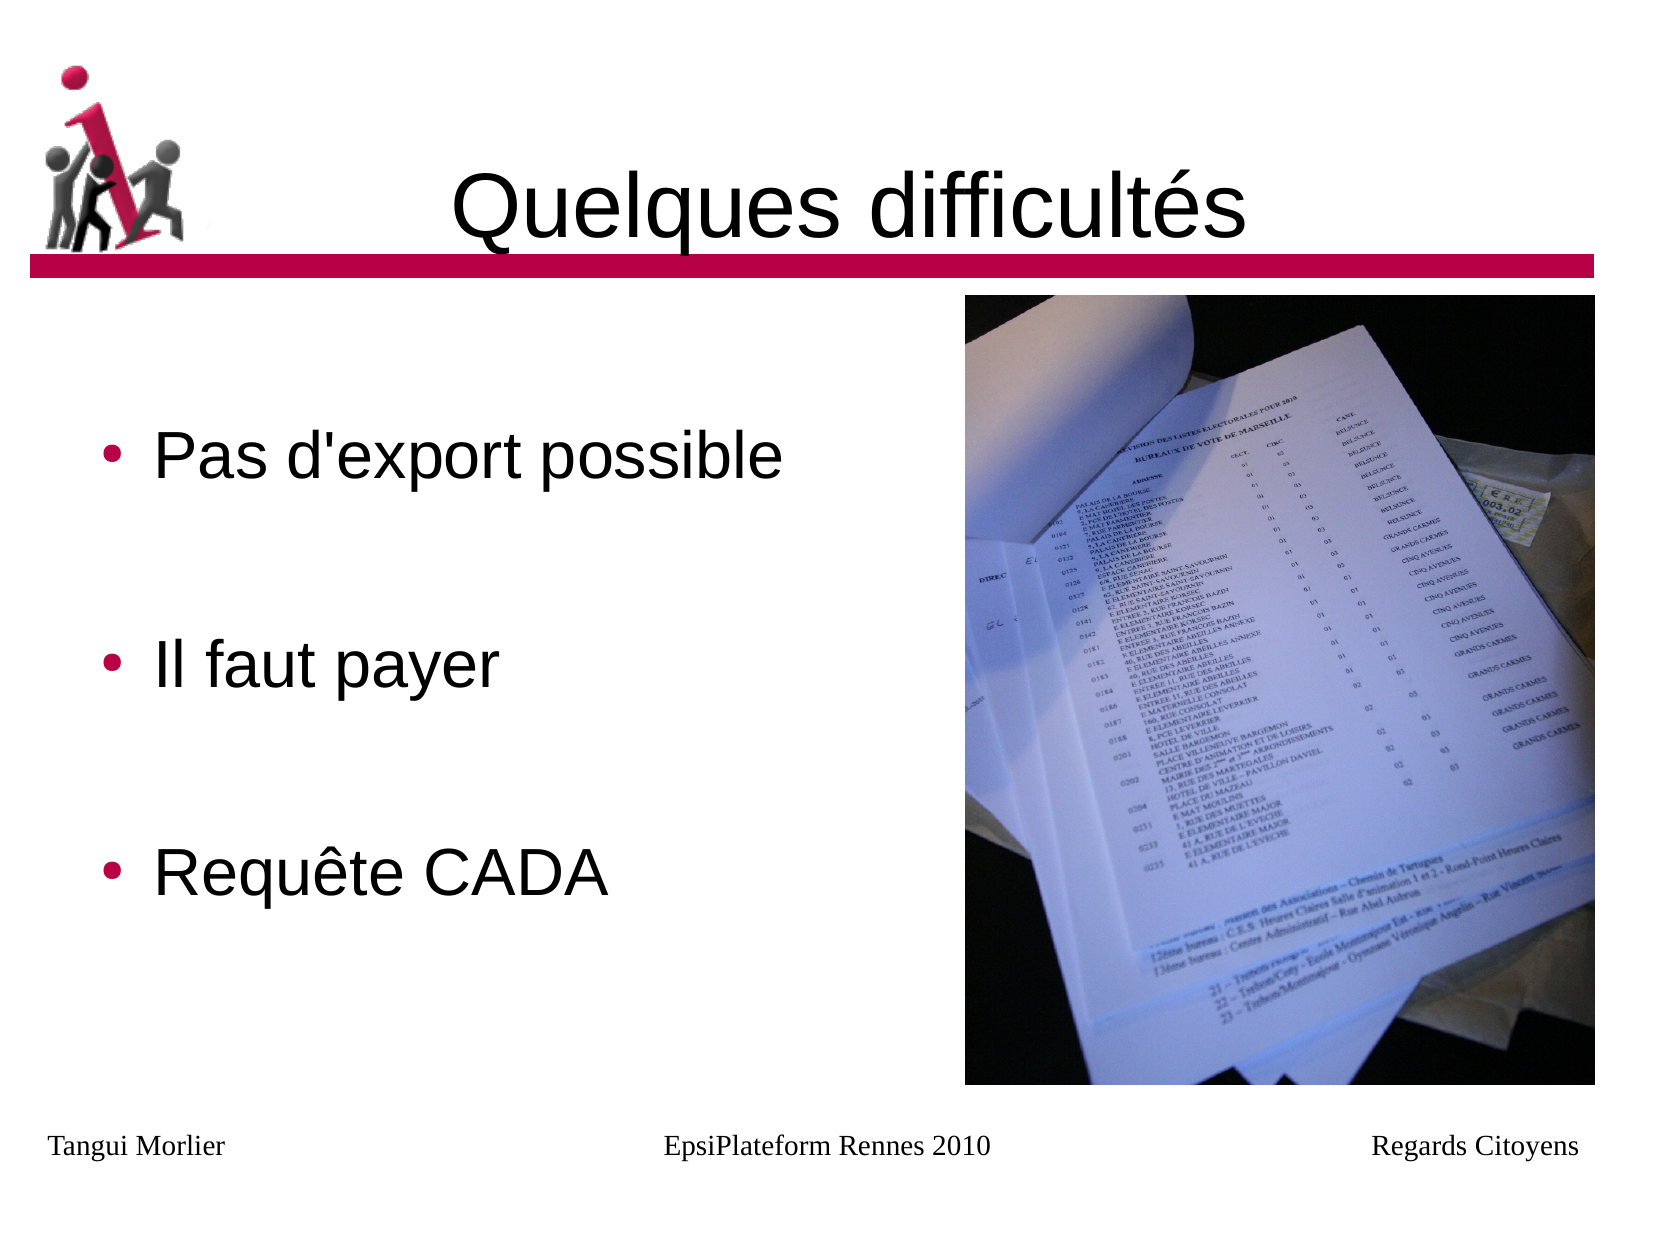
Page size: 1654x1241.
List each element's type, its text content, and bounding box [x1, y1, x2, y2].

picture [965, 295, 1595, 1085]
title Quelques difficultés [106, 102, 1595, 310]
picture [29, 60, 210, 254]
list Pas d'export possible Il faut payer Requête CADA [82, 313, 1571, 1133]
